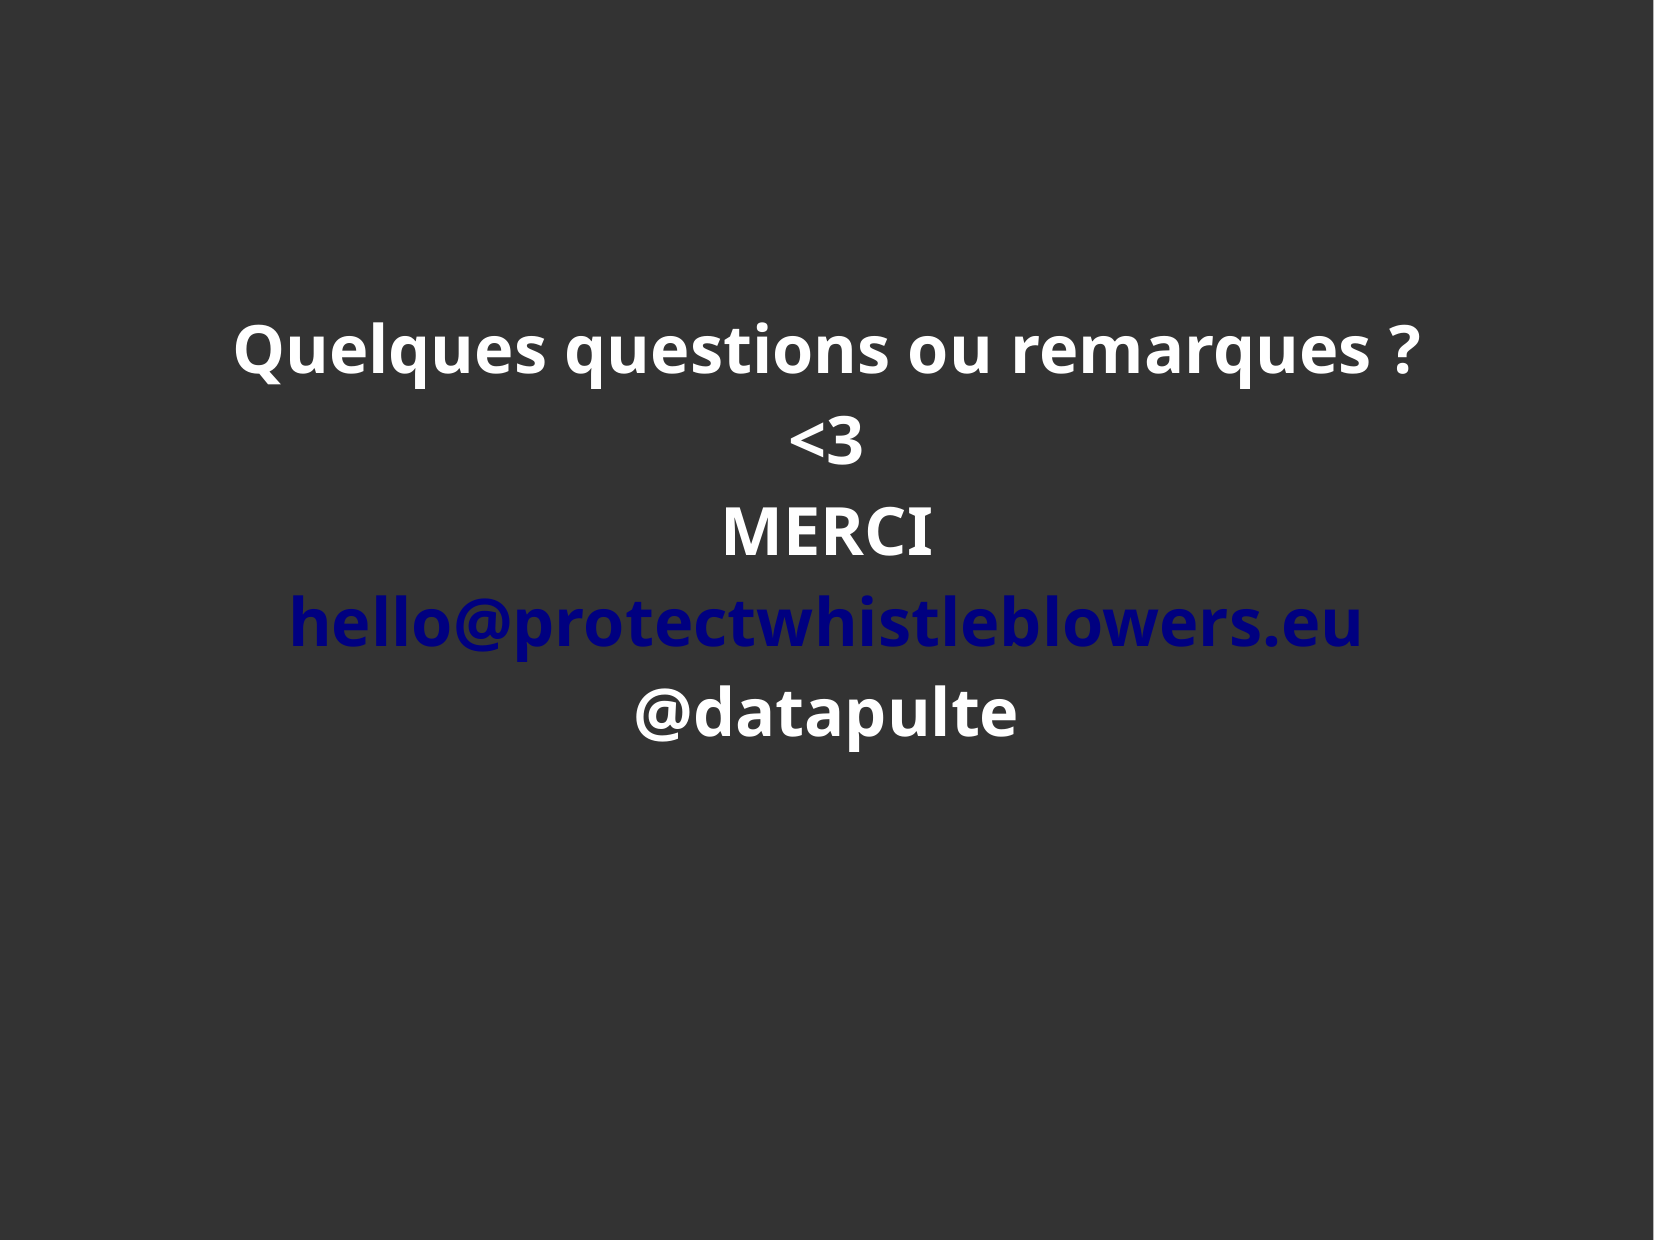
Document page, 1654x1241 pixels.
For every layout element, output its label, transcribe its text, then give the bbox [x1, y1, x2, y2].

subtitle Quelques questions ou remarques ? <3 MERCI hello@protectwhistleblowers.eu @datapulte [82, 49, 1571, 1010]
